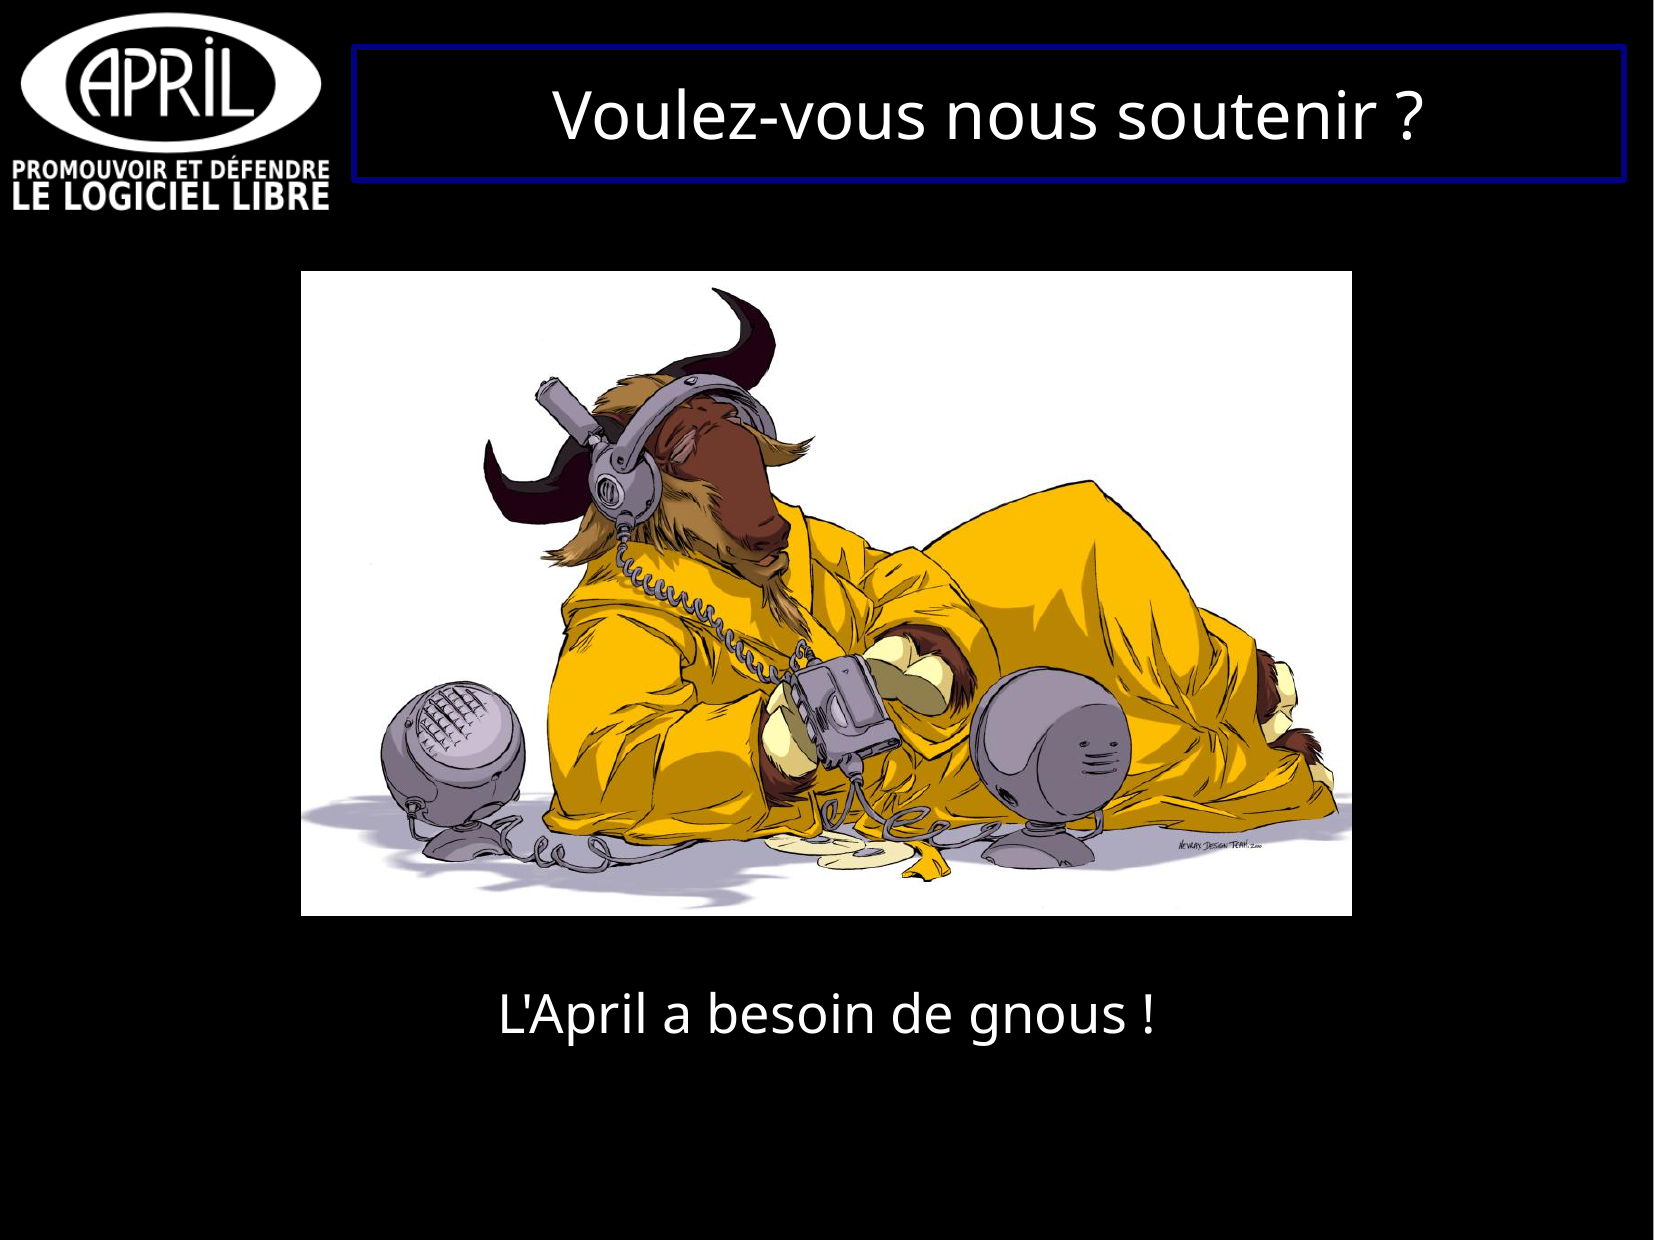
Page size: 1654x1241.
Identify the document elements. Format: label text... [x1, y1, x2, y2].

title Voulez-vous nous soutenir ? [354, 47, 1625, 181]
picture [301, 271, 1352, 916]
text_box L'April a besoin de gnous ! [191, 968, 1462, 1047]
picture [8, 7, 333, 237]
